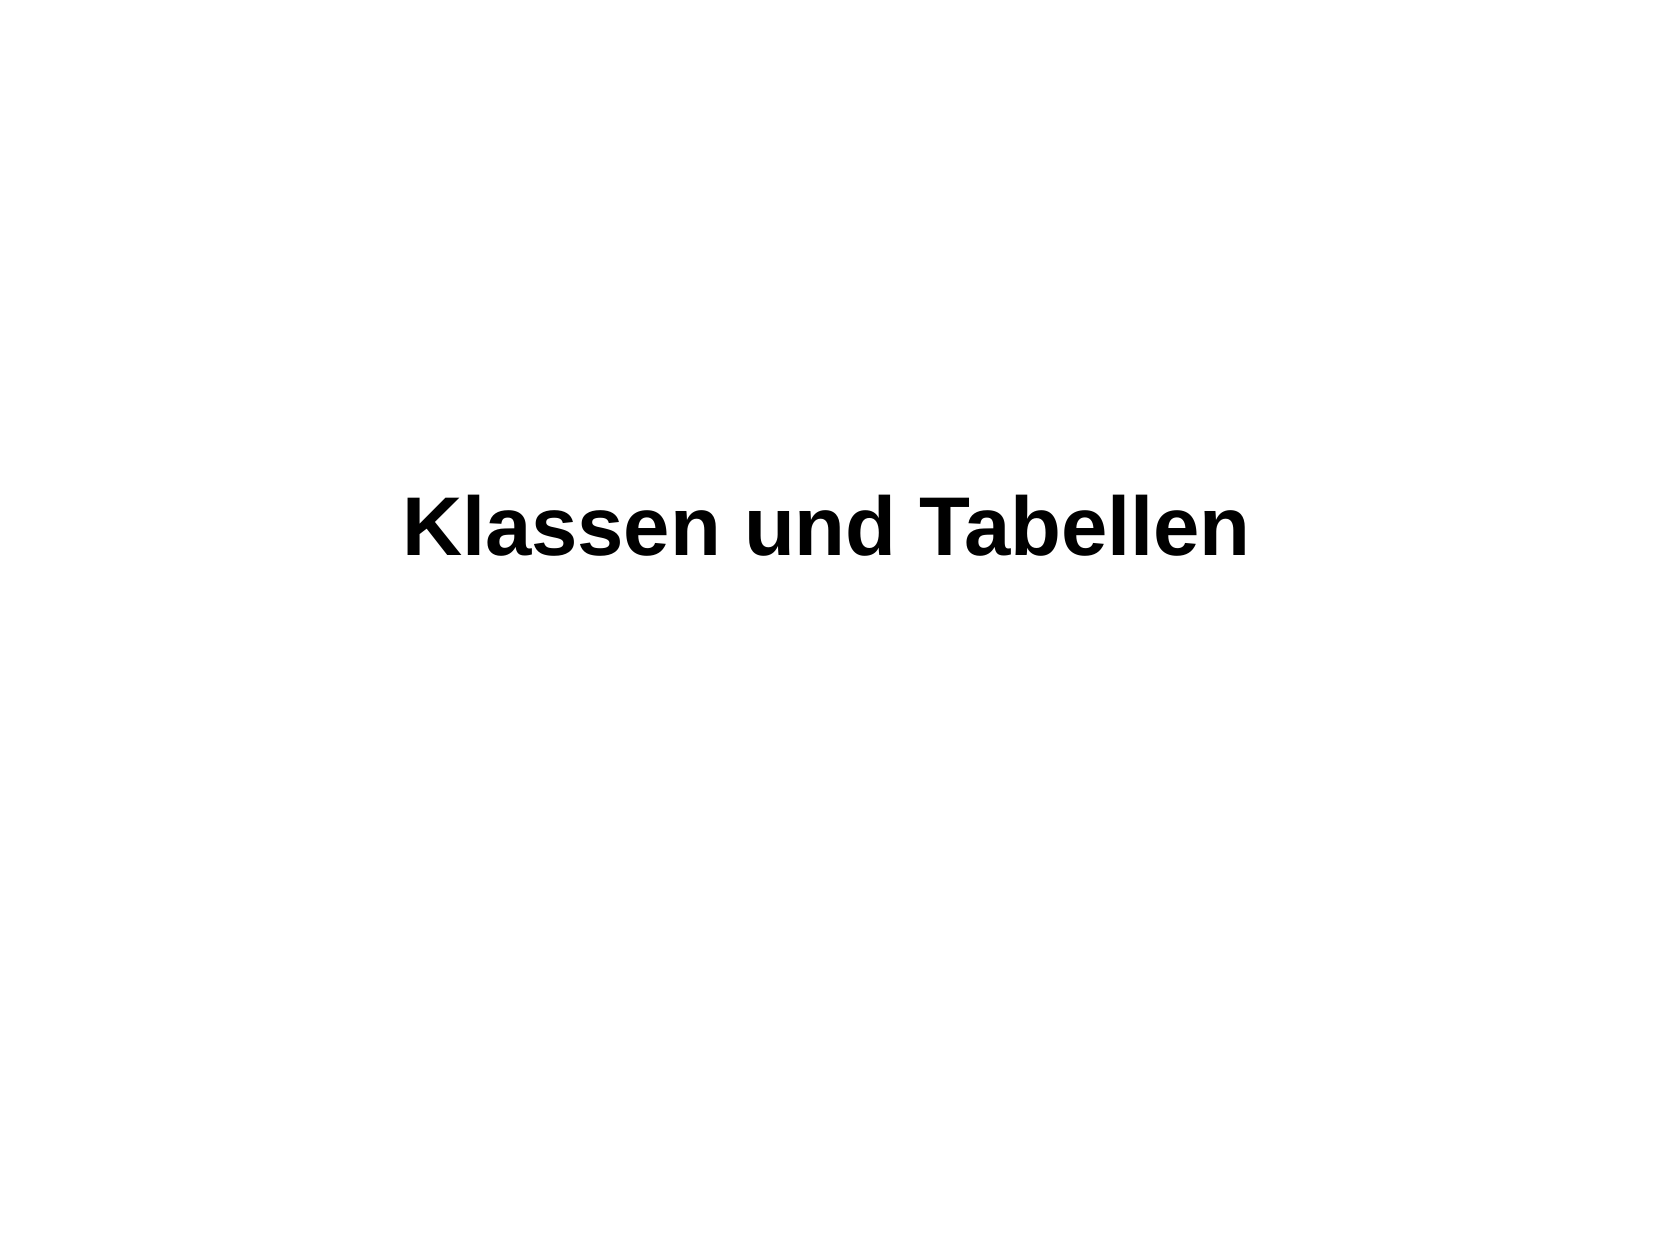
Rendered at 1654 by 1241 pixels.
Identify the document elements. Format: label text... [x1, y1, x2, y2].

text_box Klassen und Tabellen [59, 472, 1595, 581]
